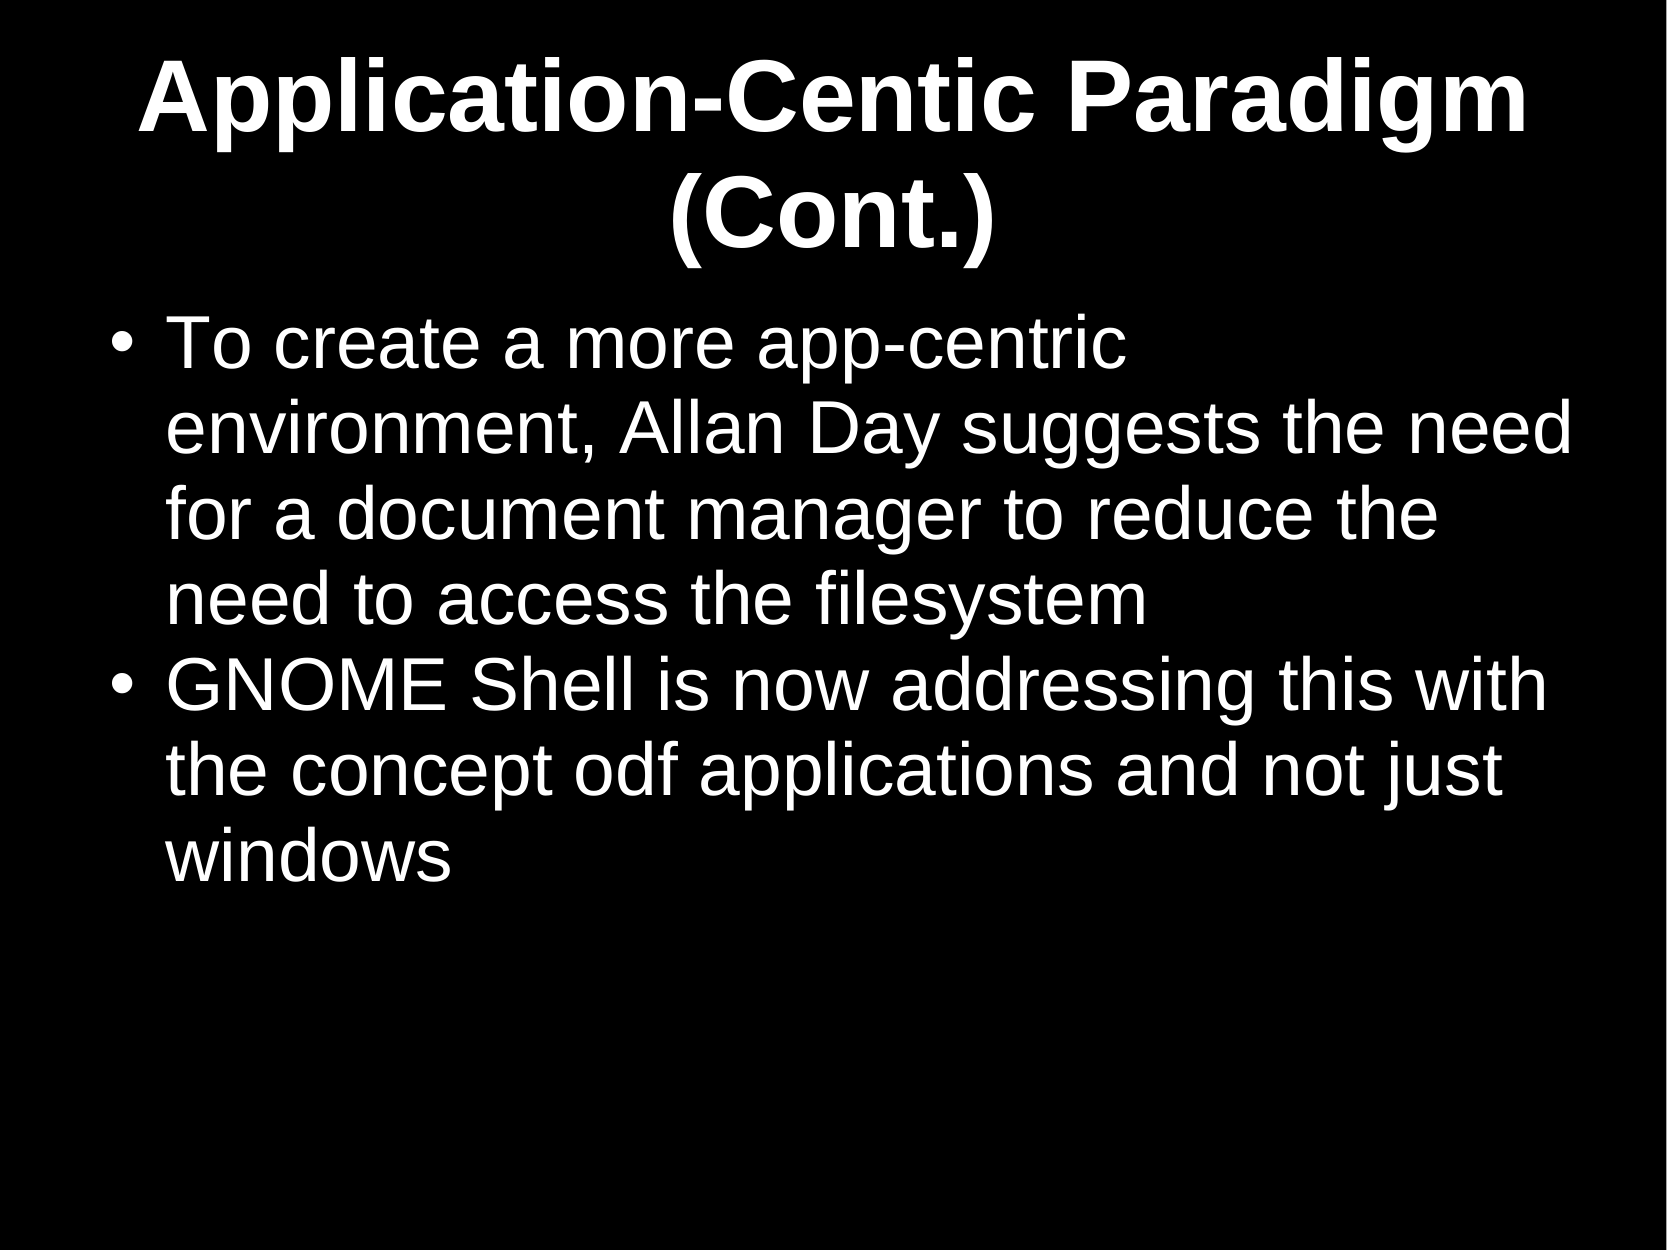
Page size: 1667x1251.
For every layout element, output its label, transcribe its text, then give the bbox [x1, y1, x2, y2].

text_box Application-Centic Paradigm (Cont.) [90, 37, 1577, 271]
text_box To create a more app-centric environment, Allan Day suggests the need for a document manager to reduce the need to access the filesystem GNOME Shell is now addressing this with the concept odf applications and not just windows [90, 300, 1577, 899]
